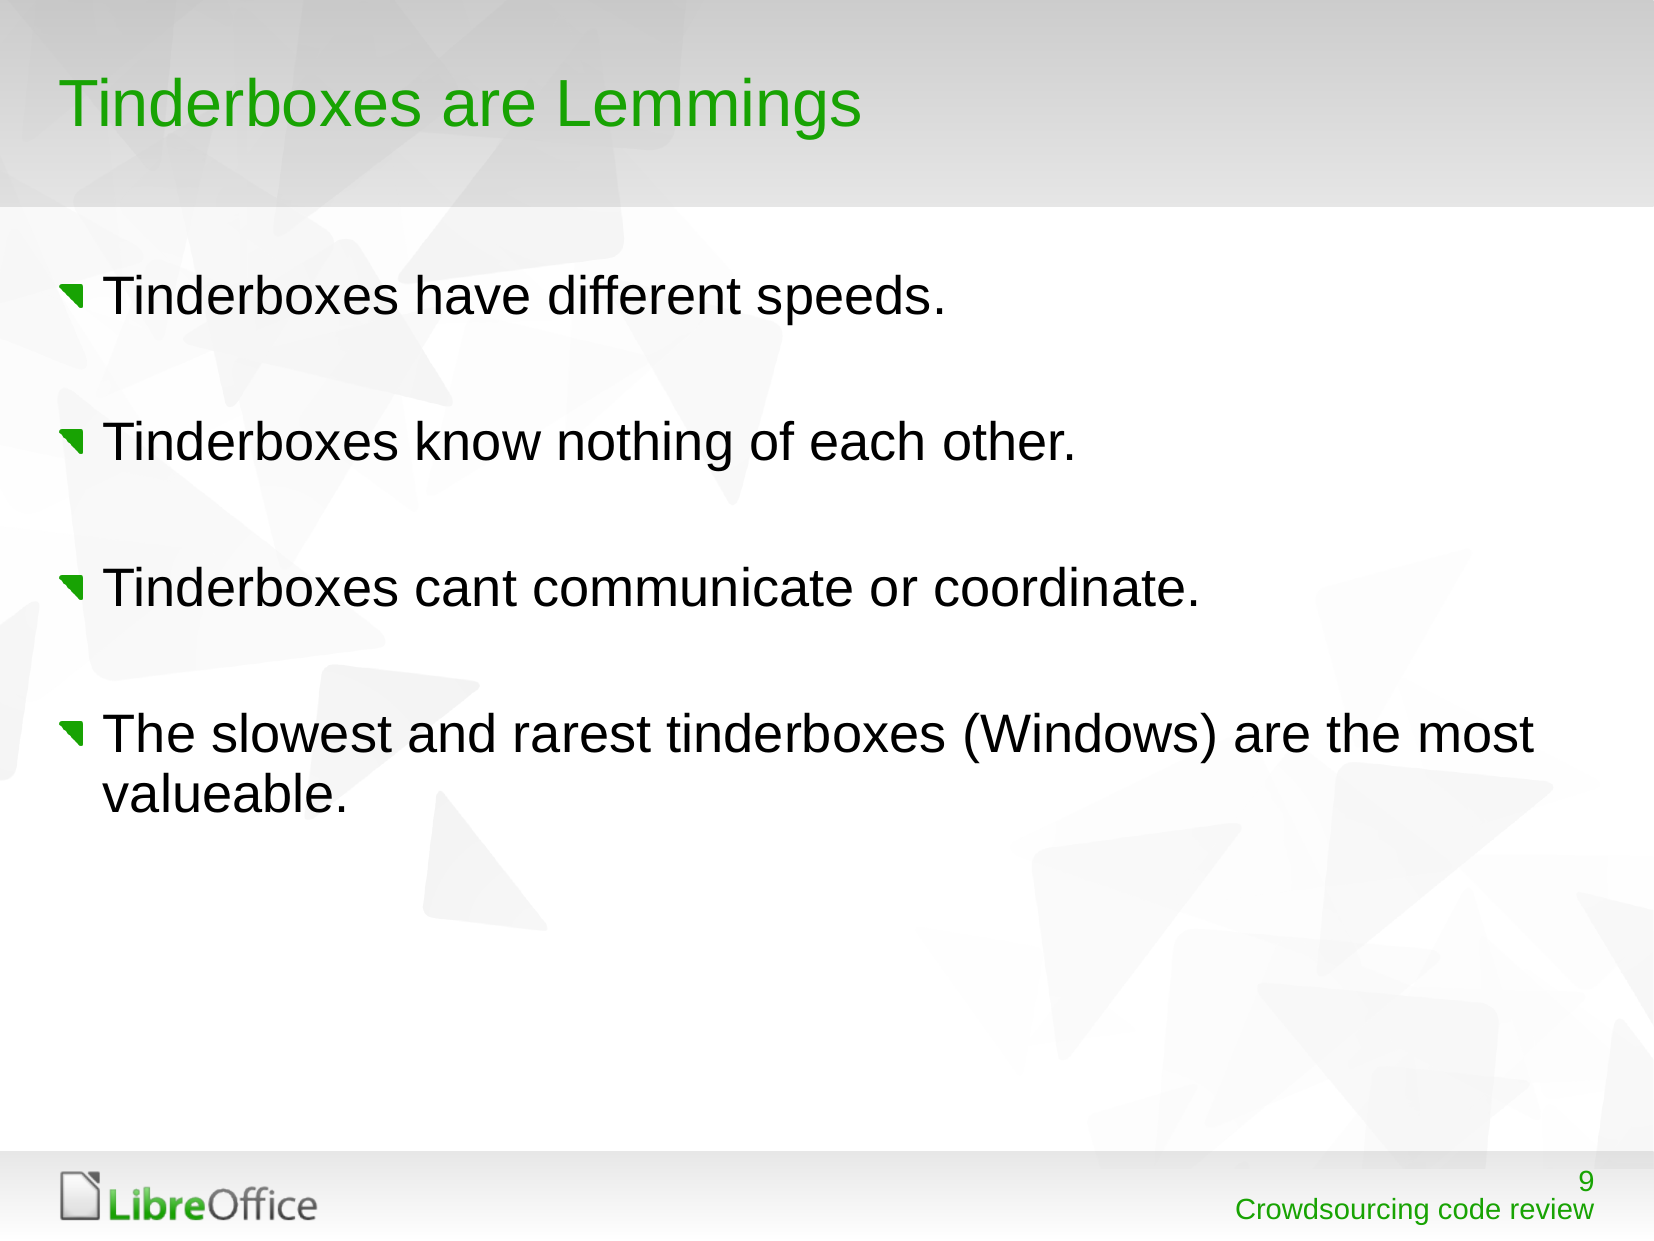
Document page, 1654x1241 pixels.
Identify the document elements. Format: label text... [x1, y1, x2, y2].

title Tinderboxes are Lemmings [59, 29, 1595, 178]
picture [41, 1152, 337, 1240]
picture [0, 0, 783, 931]
list Tinderboxes have different speeds. Tinderboxes know nothing of each other. Tinderboxes cant communicate or coordinate. The slowest and rarest tinderboxes (Windows) are the most valueable. [59, 265, 1595, 1114]
picture [915, 548, 1654, 1169]
